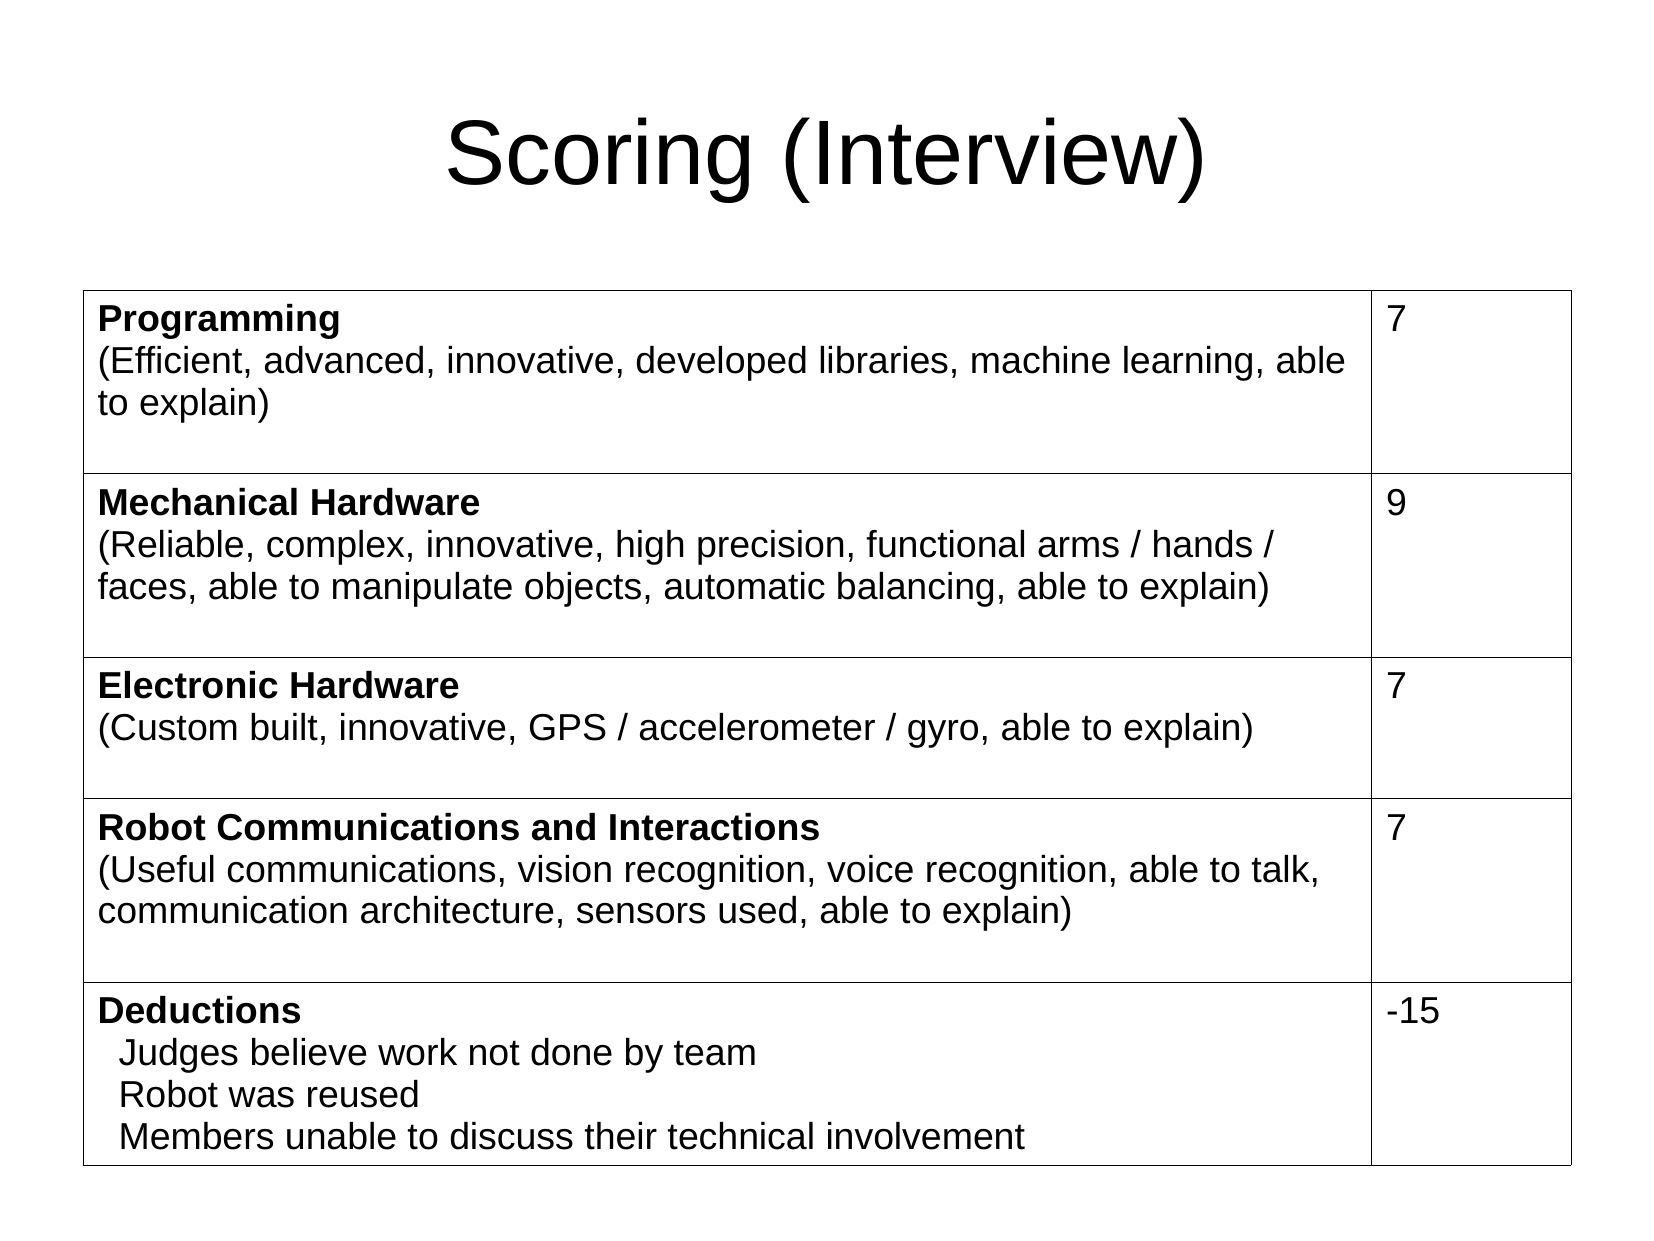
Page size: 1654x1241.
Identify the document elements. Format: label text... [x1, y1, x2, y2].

title Scoring (Interview) [82, 49, 1571, 257]
table_cell Deductions Judges believe work not done by team Robot was reused Members unable to discuss their technical involvement [84, 983, 1371, 1165]
table_cell Electronic Hardware (Custom built, innovative, GPS / accelerometer / gyro, able to explain) [84, 658, 1371, 798]
table_header 7 [1372, 291, 1571, 473]
table_cell -15 [1372, 983, 1571, 1165]
table_cell 7 [1372, 658, 1571, 798]
table_cell Robot Communications and Interactions (Useful communications, vision recognition, voice recognition, able to talk, communication architecture, sensors used, able to explain) [84, 799, 1371, 982]
table_cell 9 [1372, 474, 1571, 657]
table_cell 7 [1372, 799, 1571, 982]
table_cell Mechanical Hardware (Reliable, complex, innovative, high precision, functional arms / hands / faces, able to manipulate objects, automatic balancing, able to explain) [84, 474, 1371, 657]
table_header Programming (Efficient, advanced, innovative, developed libraries, machine learning, able to explain) [84, 291, 1371, 473]
